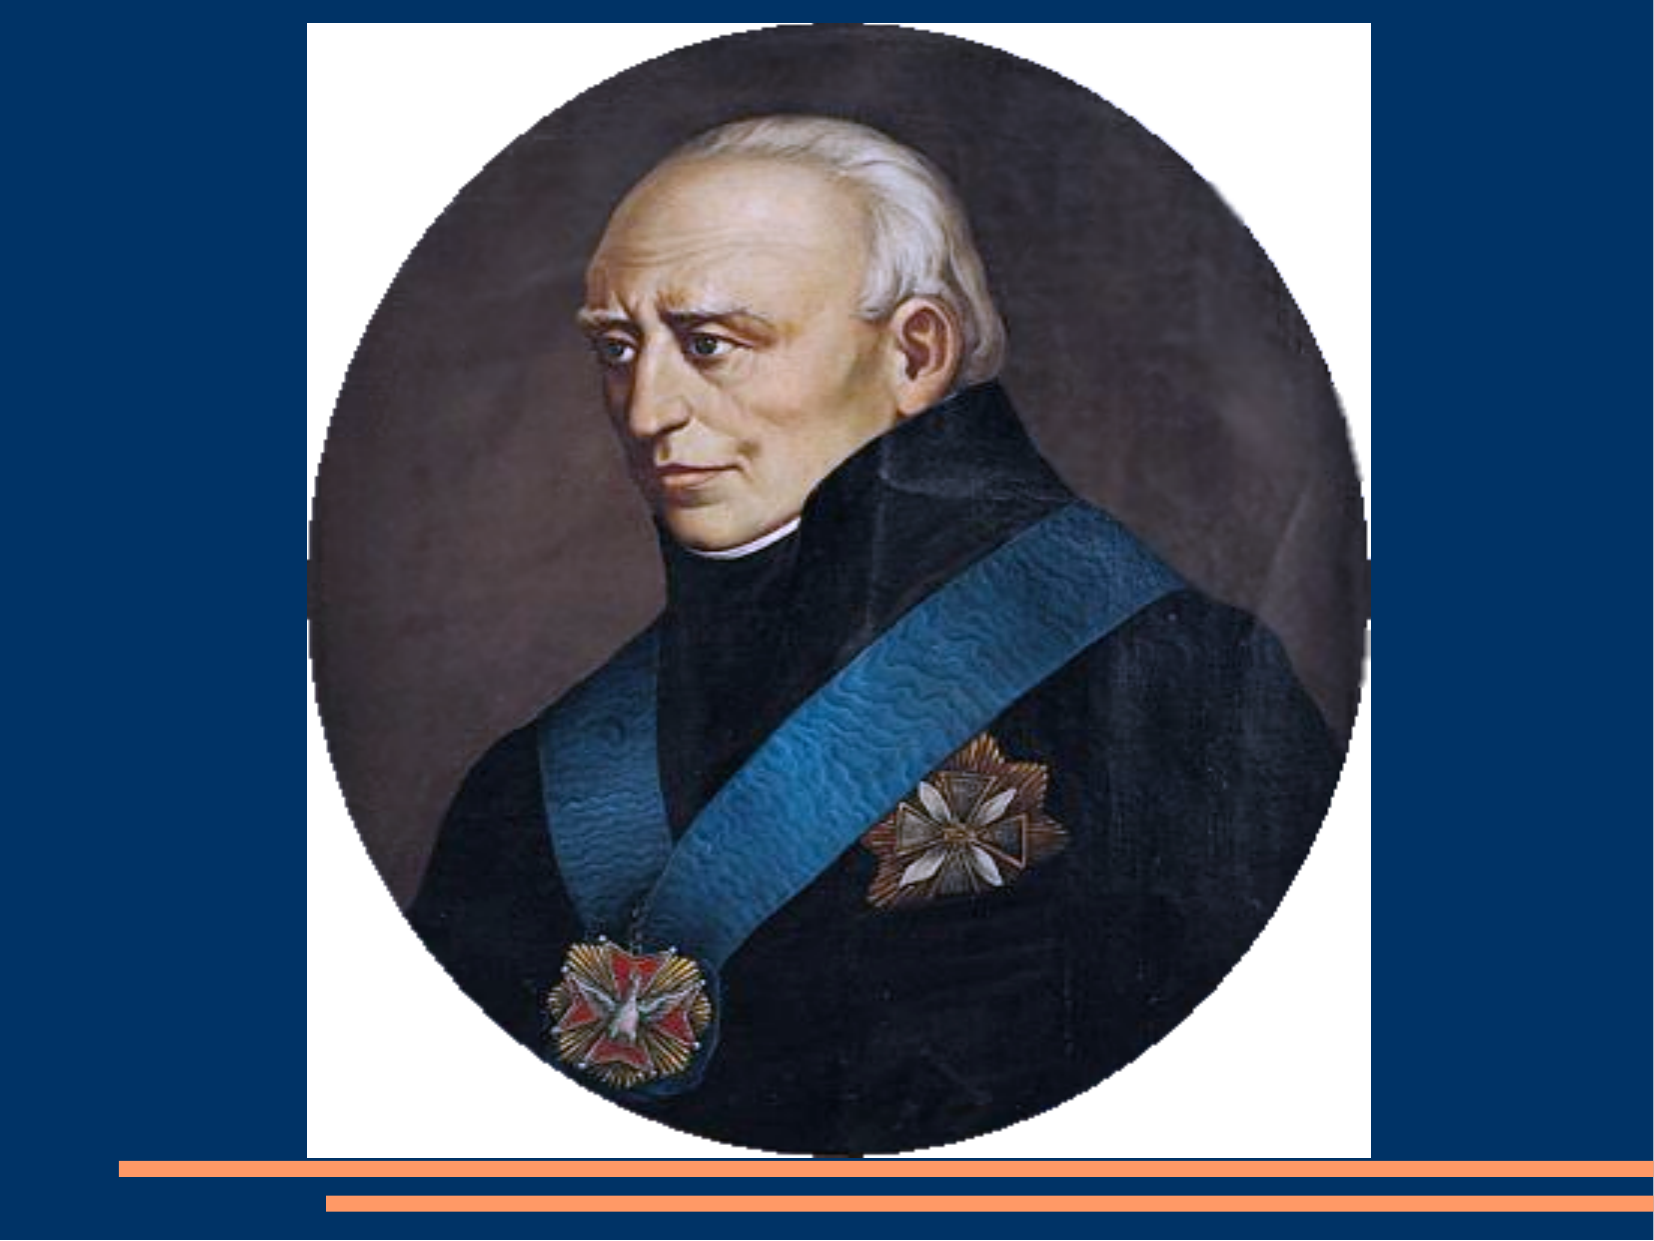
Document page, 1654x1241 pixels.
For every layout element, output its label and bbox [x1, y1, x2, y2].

picture [307, 23, 1371, 1158]
